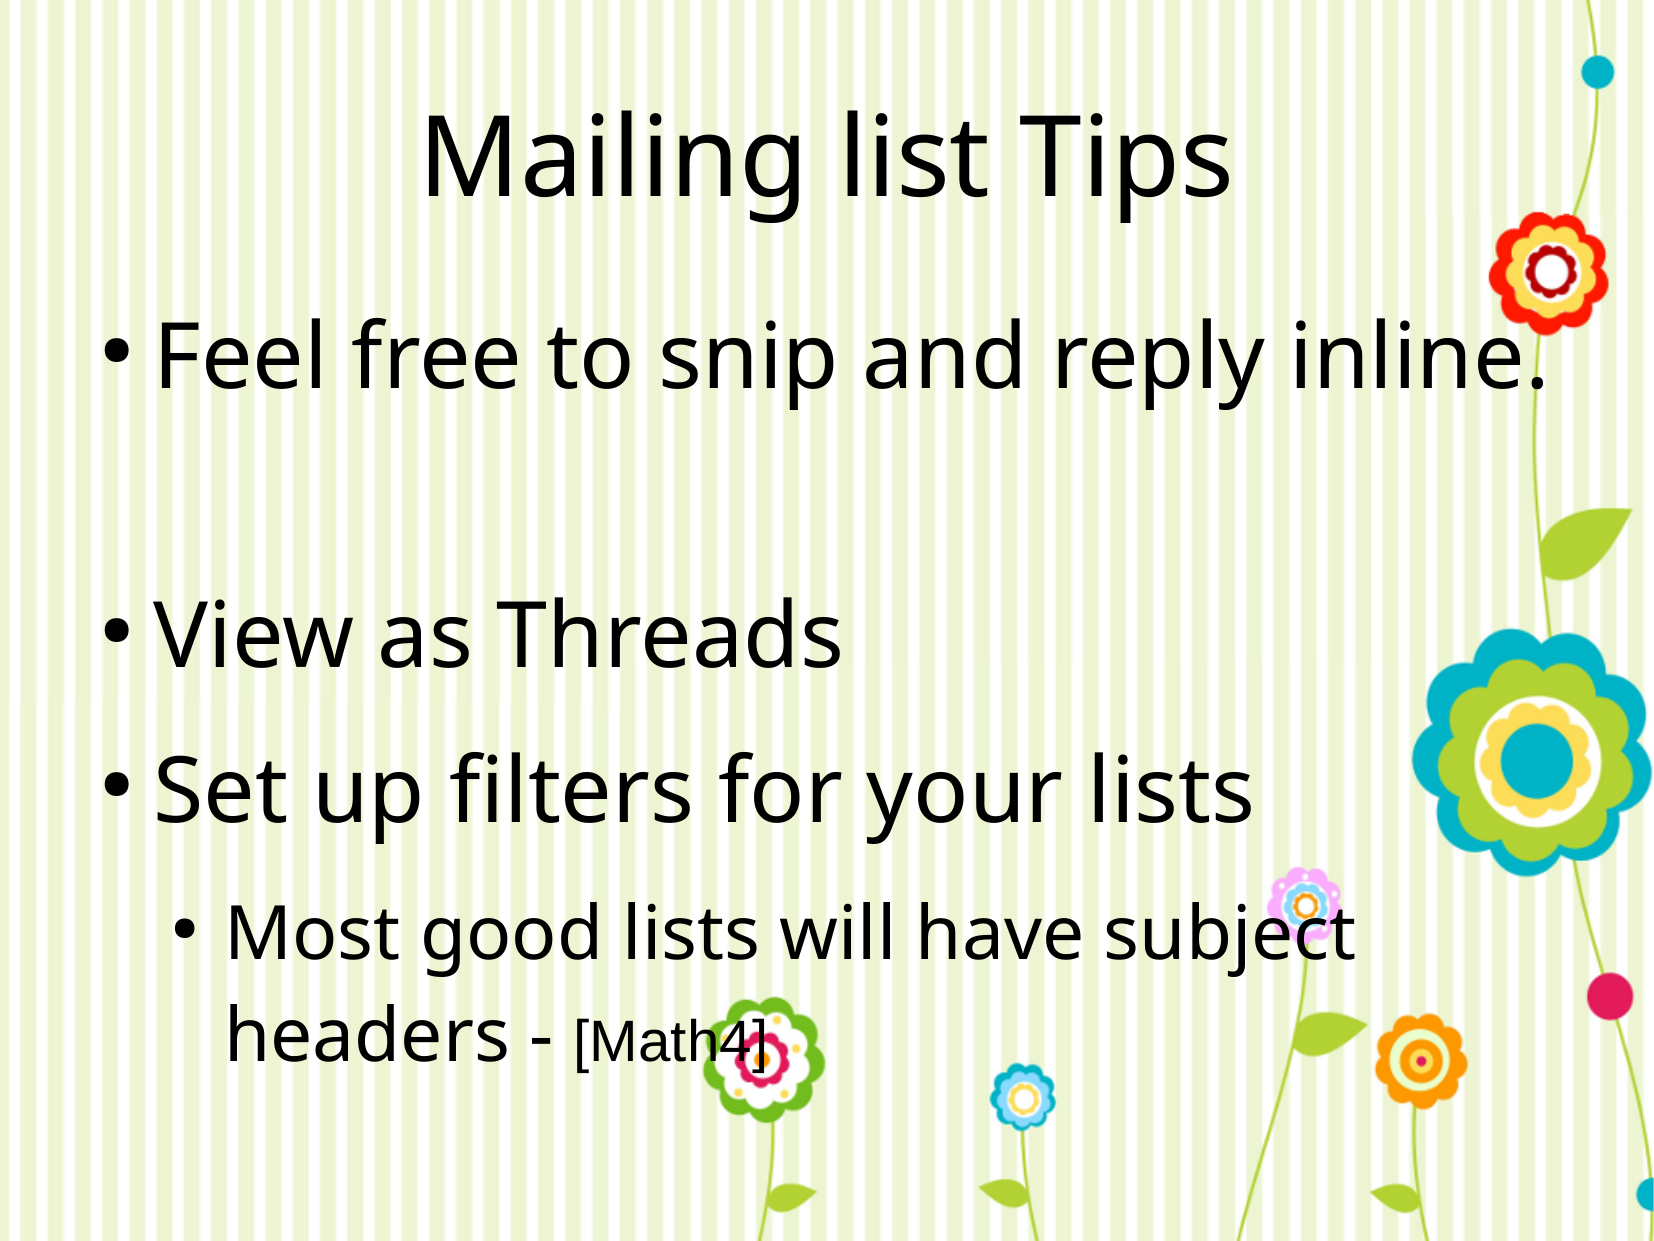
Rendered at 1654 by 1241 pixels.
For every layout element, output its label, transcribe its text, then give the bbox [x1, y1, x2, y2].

picture [0, 0, 1654, 1241]
title Mailing list Tips [82, 56, 1571, 250]
list Feel free to snip and reply inline. View as Threads Set up filters for your lists Most good lists will have subject headers - [Math4] [82, 290, 1571, 1186]
